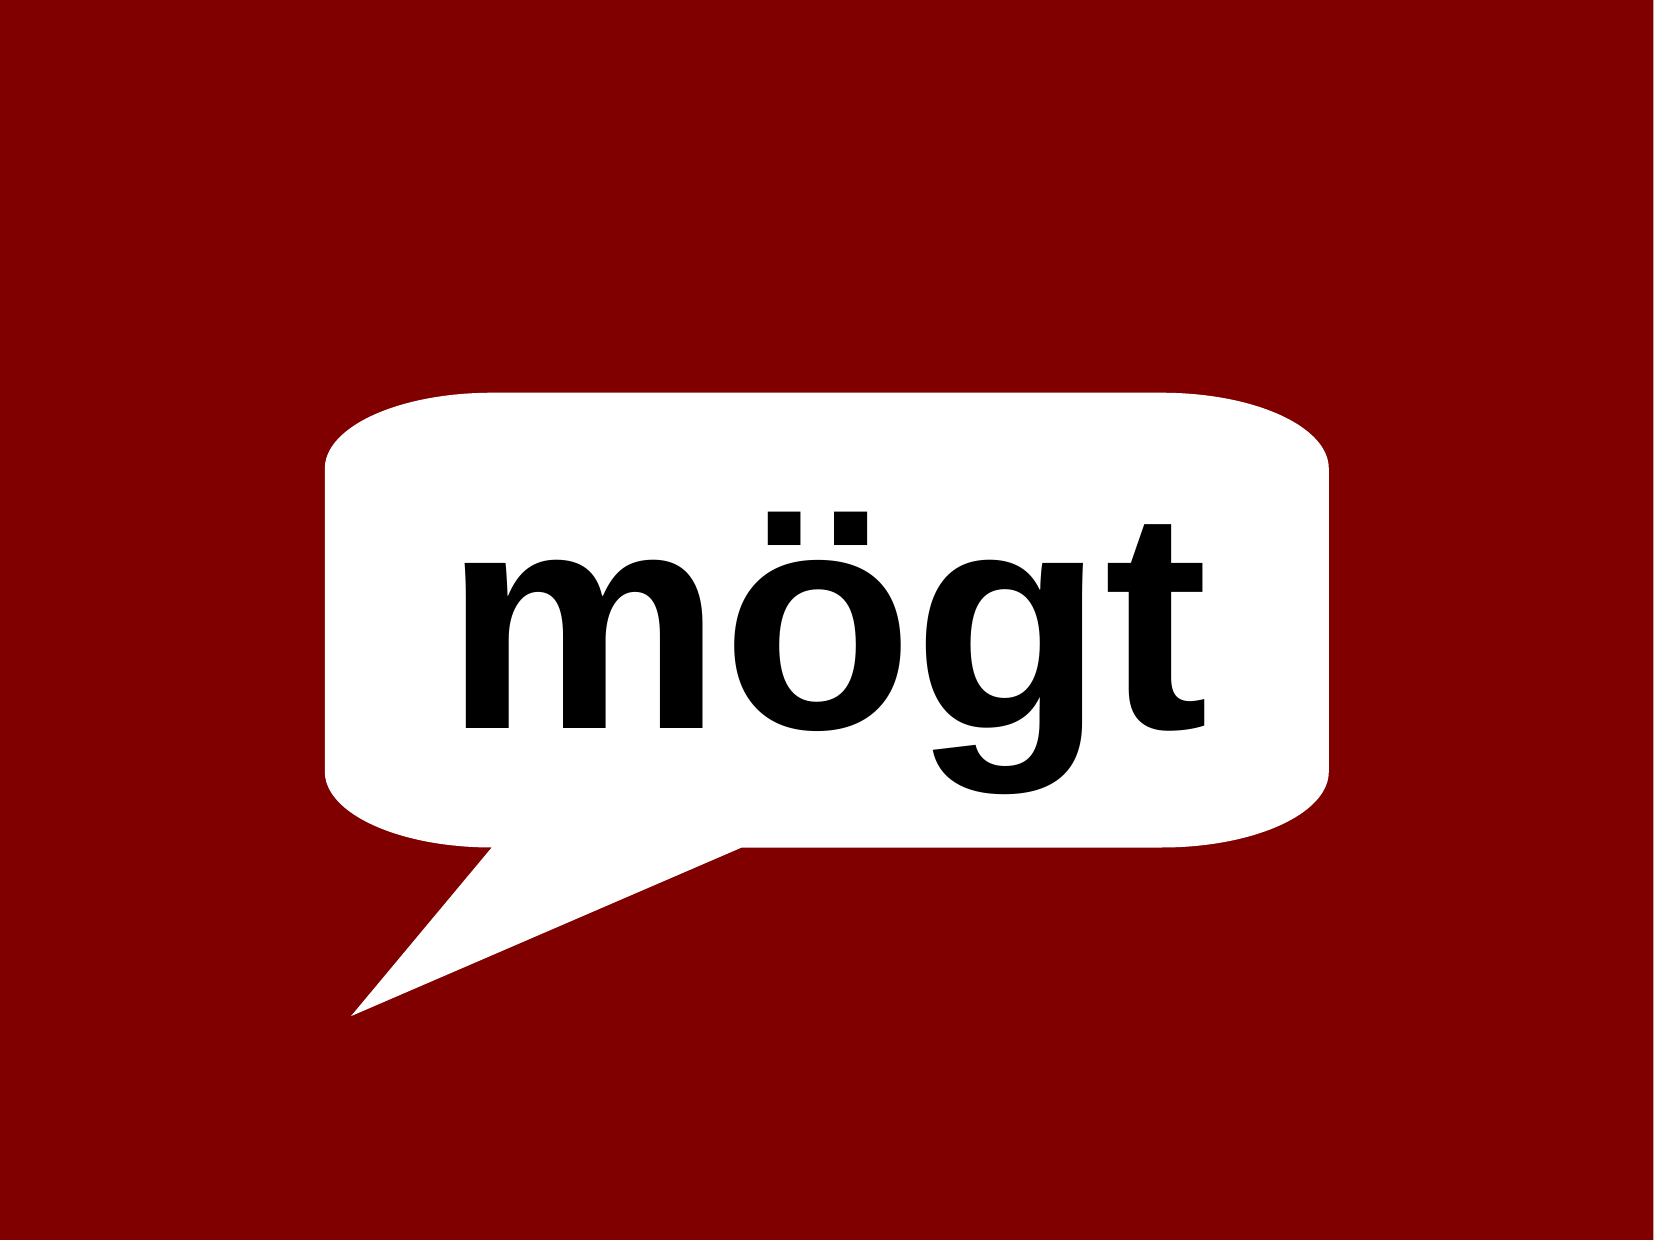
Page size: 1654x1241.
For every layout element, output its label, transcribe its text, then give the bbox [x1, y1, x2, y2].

text_box mögt [324, 392, 1329, 1017]
